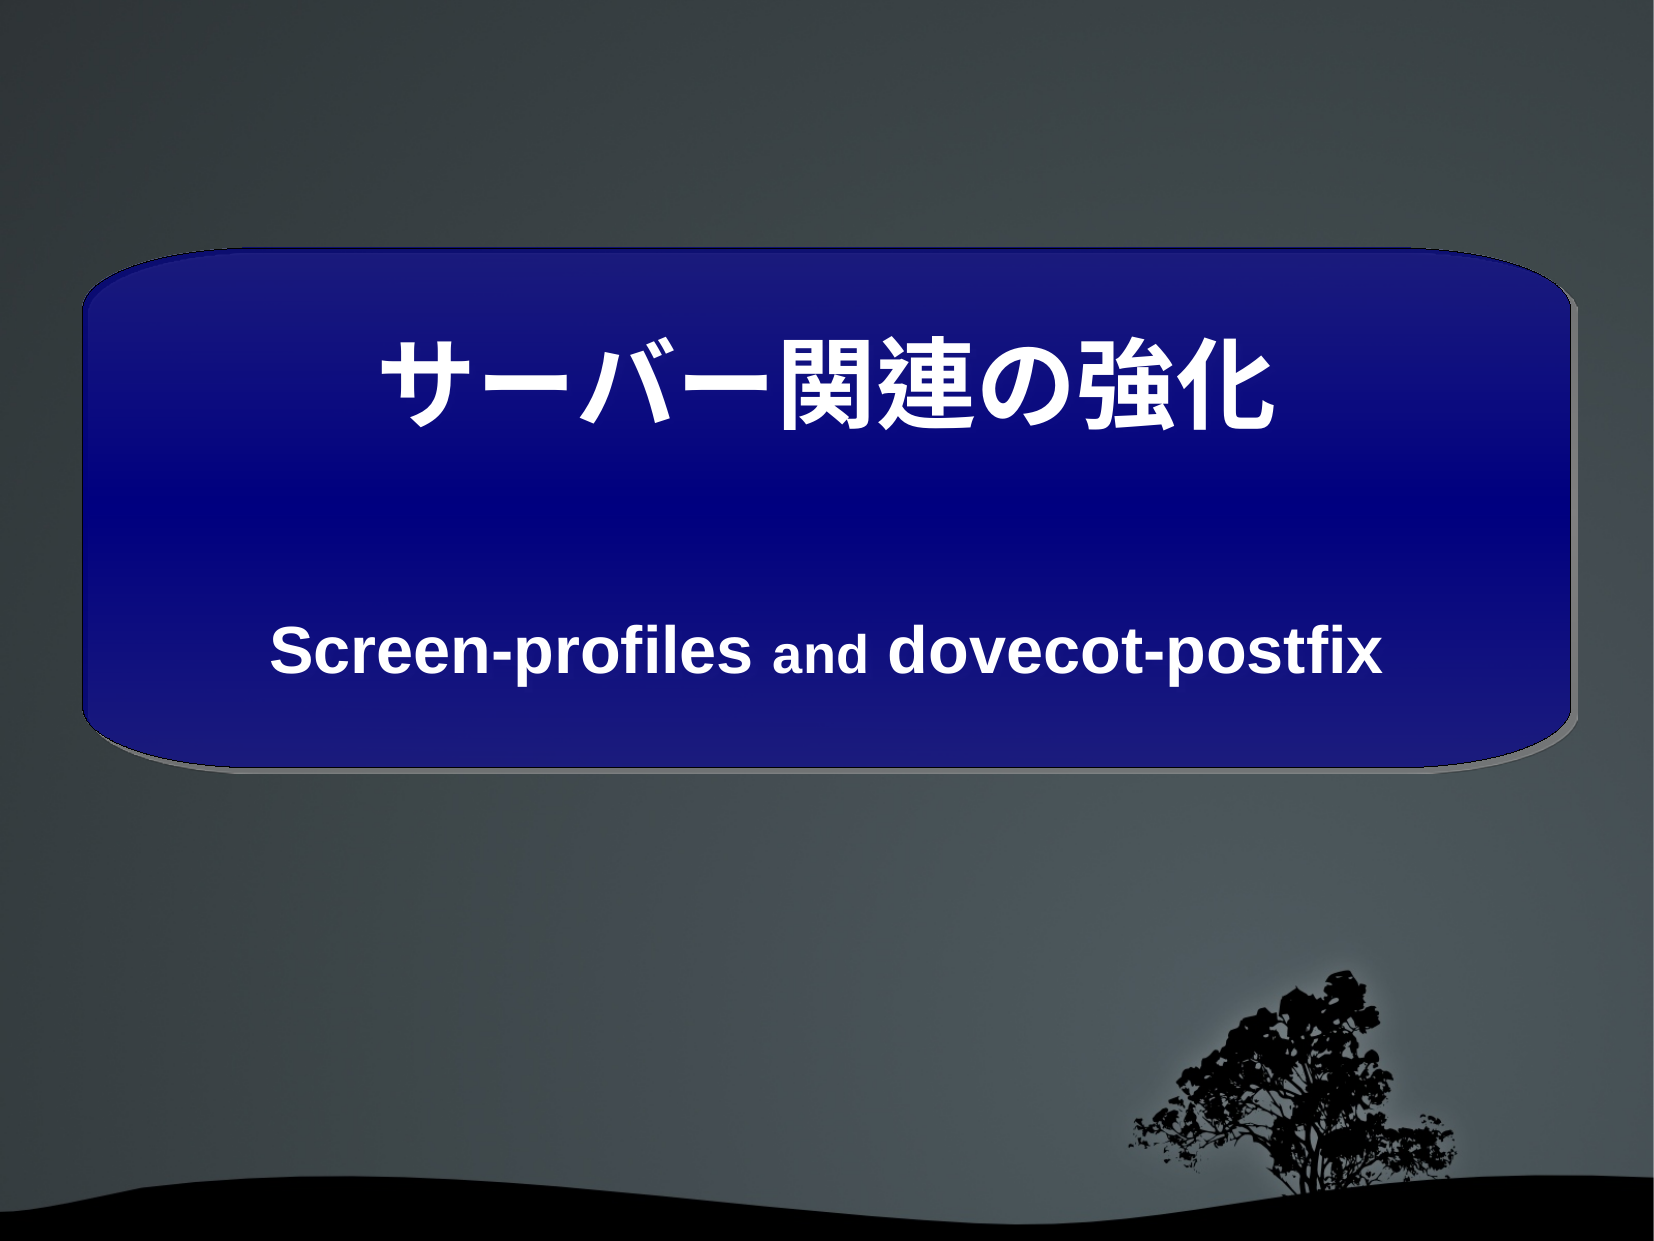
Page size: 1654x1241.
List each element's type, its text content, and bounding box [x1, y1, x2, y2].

picture [0, 0, 1654, 1241]
text_box サーバー関連の強化 Screen-profiles and dovecot-postfix [82, 248, 1571, 768]
